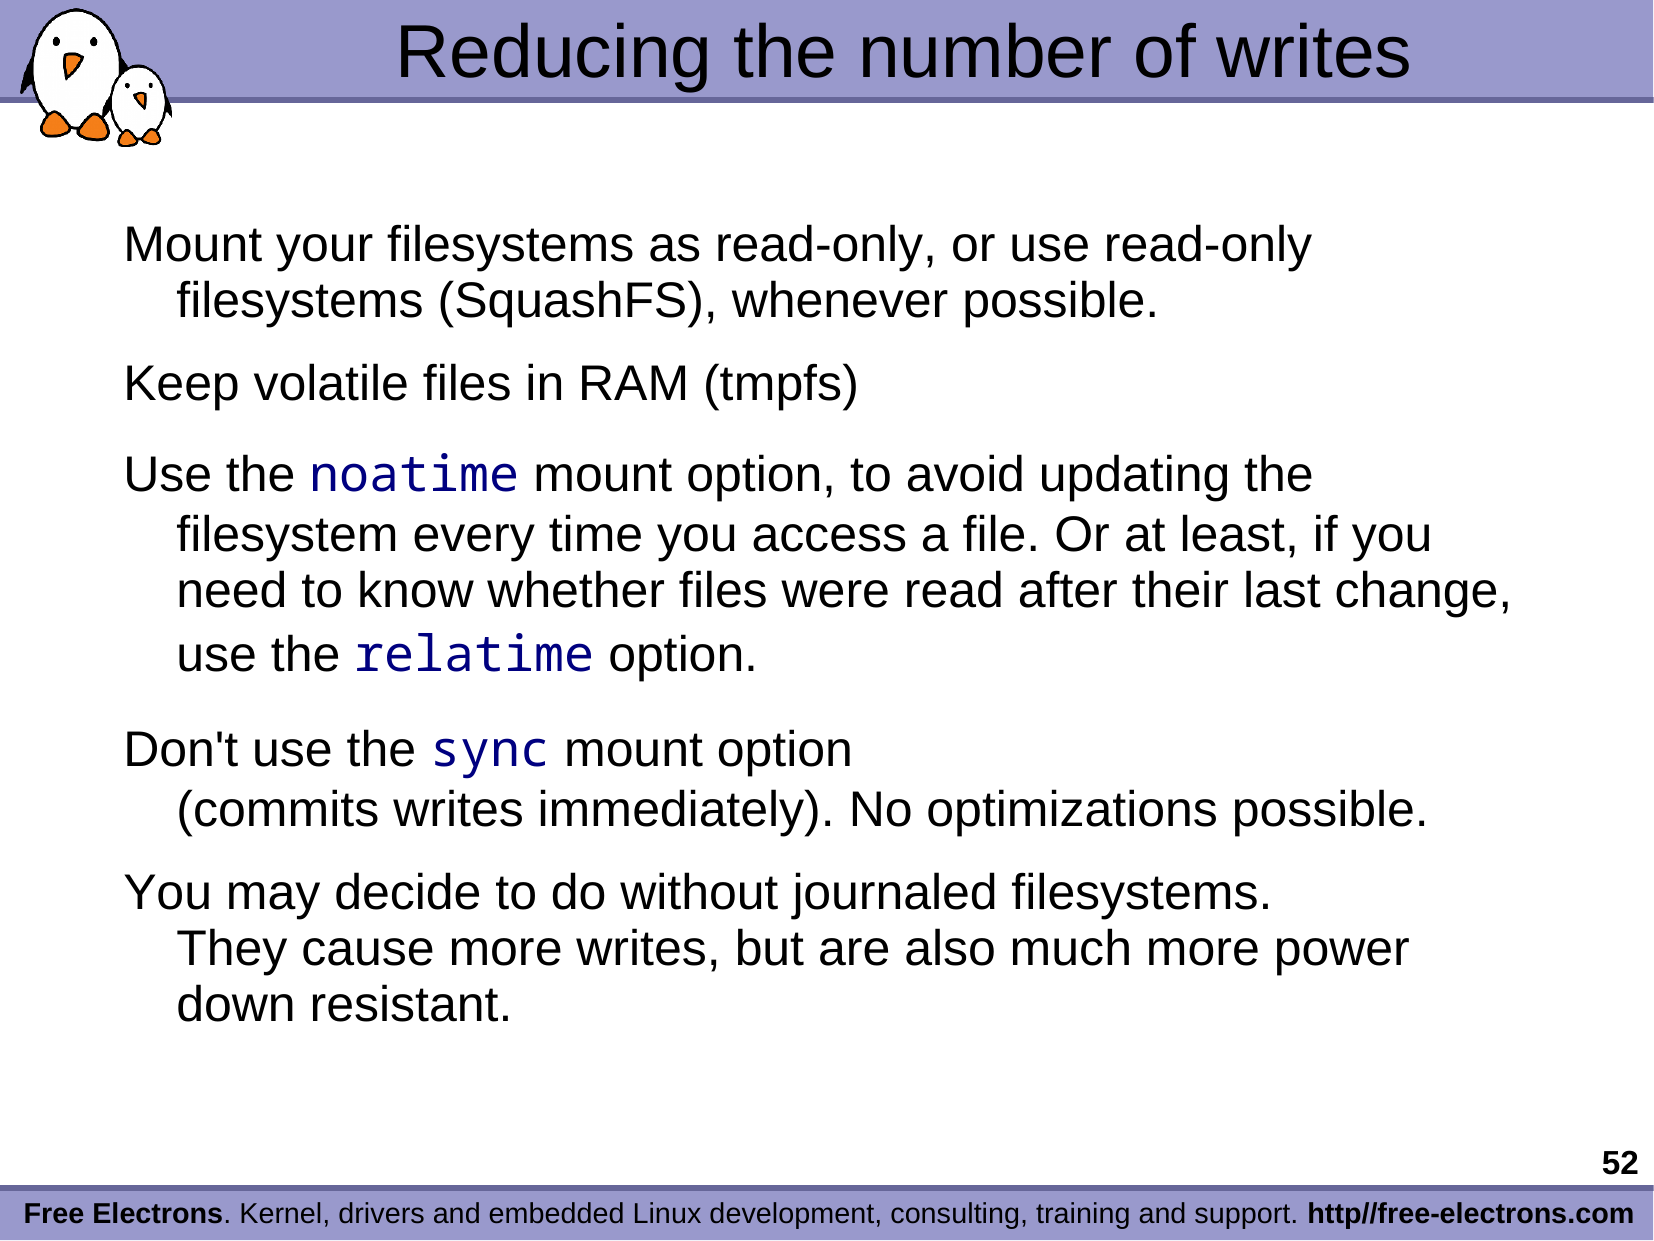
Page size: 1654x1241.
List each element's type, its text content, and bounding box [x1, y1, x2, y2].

title Reducing the number of writes [178, 4, 1631, 98]
list Mount your filesystems as read-only, or use read-only filesystems (SquashFS), whenever possible. Keep volatile files in RAM (tmpfs) Use the noatime mount option, to avoid updating the filesystem every time you access a file. Or at least, if you need to know whether files were read after their last change, use the relatime option. Don't use the sync mount option (commits writes immediately). No optimizations possible. You may decide to do without journaled filesystems. They cause more writes, but are also much more power down resistant. [105, 216, 1518, 1072]
picture [20, 8, 172, 147]
